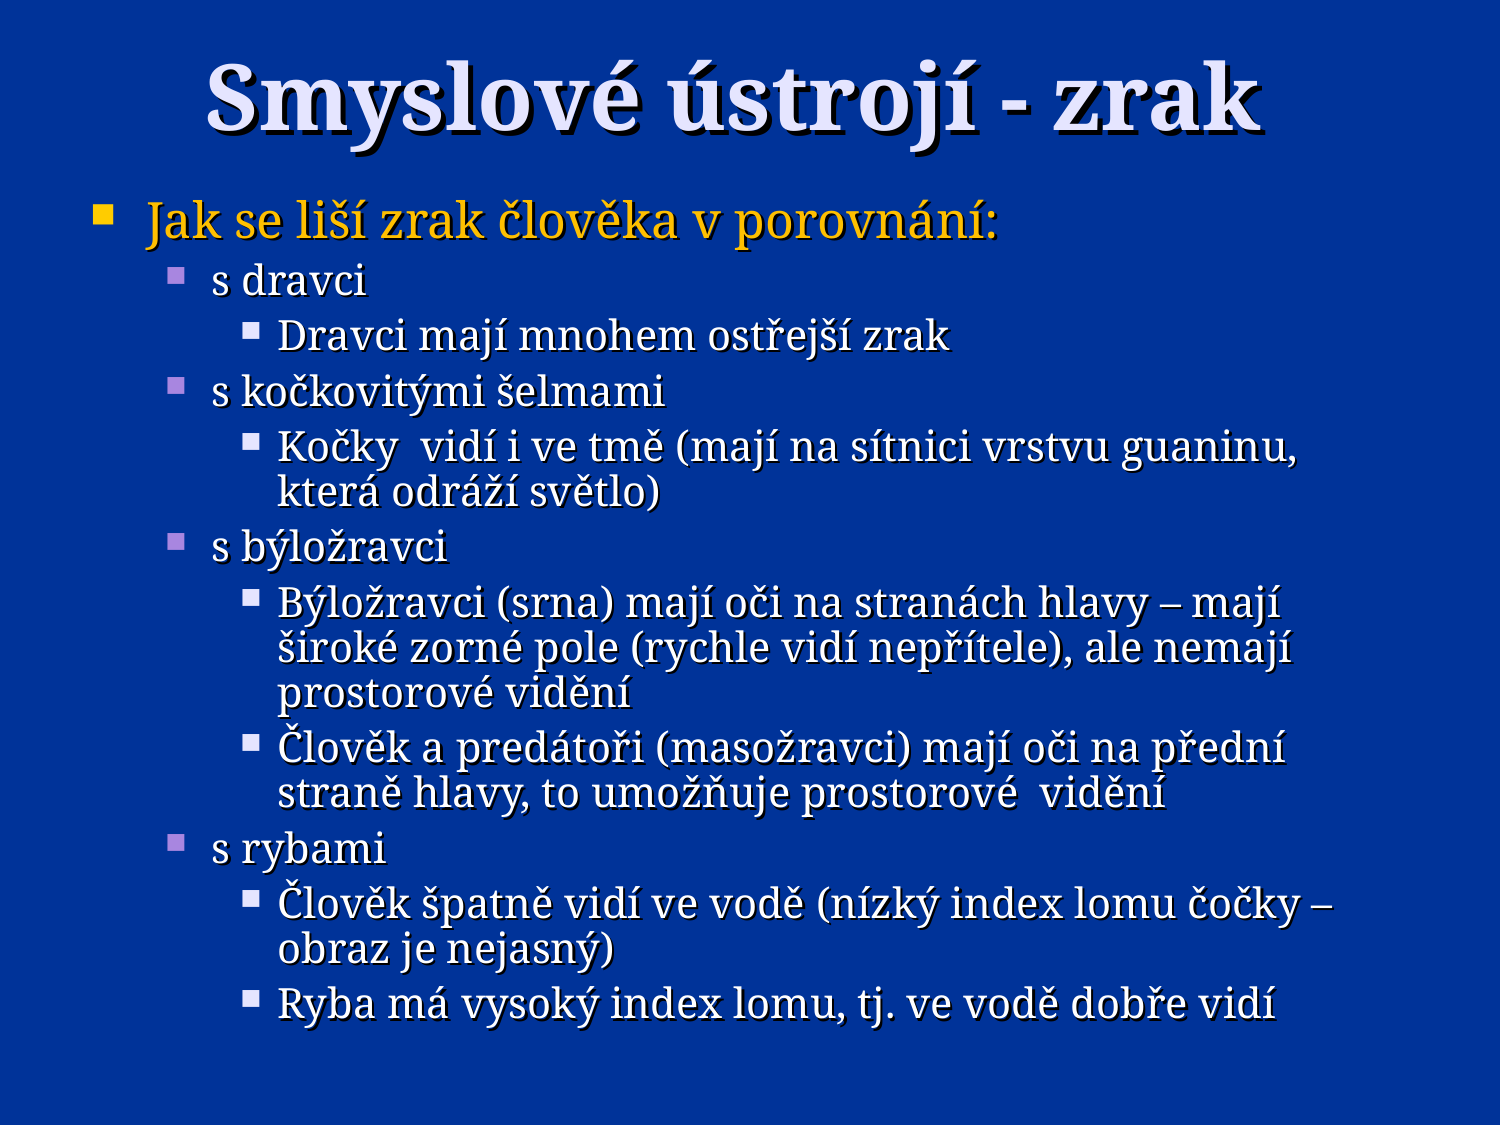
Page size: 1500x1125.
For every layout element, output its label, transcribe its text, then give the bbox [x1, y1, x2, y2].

title Smyslové ústrojí - zrak [58, 0, 1409, 188]
list Jak se liší zrak člověka v porovnání: s dravci Dravci mají mnohem ostřejší zrak s kočkovitými šelmami Kočky vidí i ve tmě (mají na sítnici vrstvu guaninu, která odráží světlo) s býložravci Býložravci (srna) mají oči na stranách hlavy – mají široké zorné pole (rychle vidí nepřítele), ale nemají prostorové vidění Člověk a predátoři (masožravci) mají oči na přední straně hlavy, to umožňuje prostorové vidění s rybami Člověk špatně vidí ve vodě (nízký index lomu čočky – obraz je nejasný) Ryba má vysoký index lomu, tj. ve vodě dobře vidí [75, 187, 1426, 1125]
